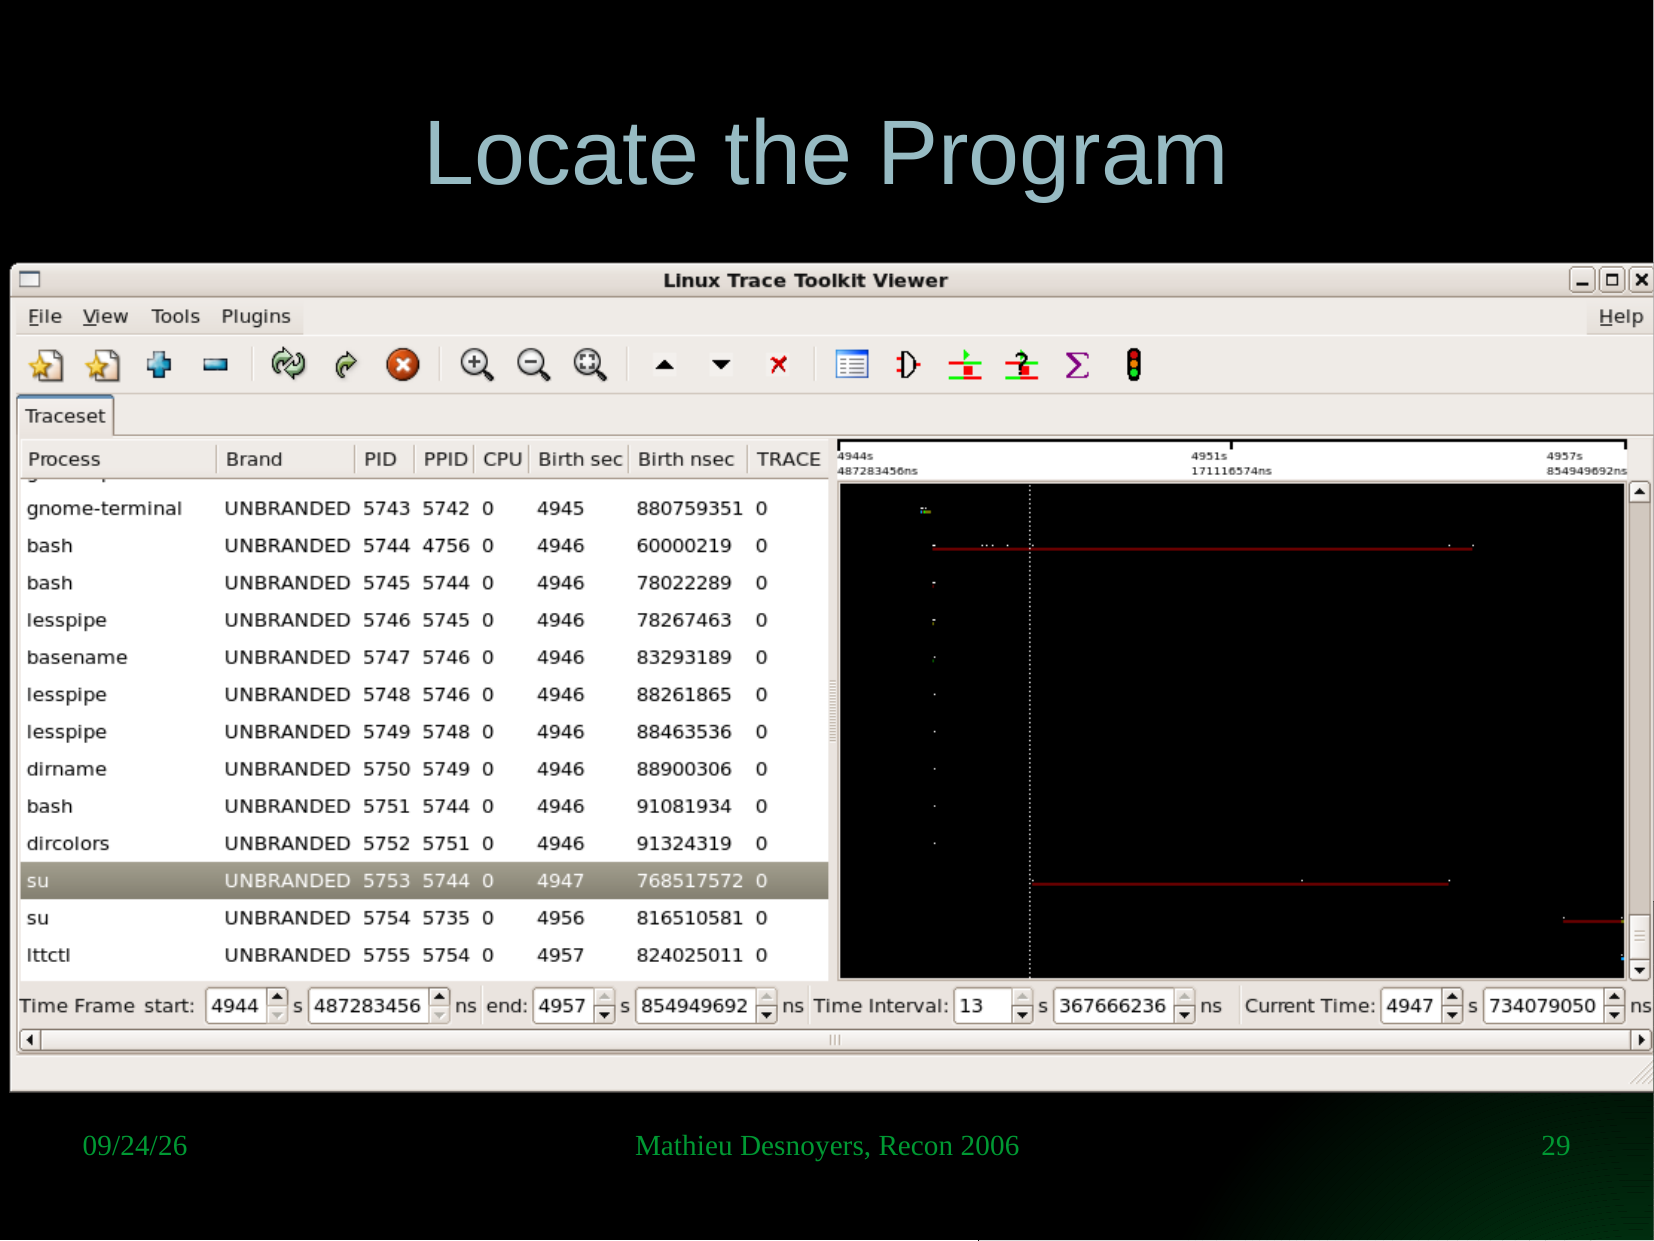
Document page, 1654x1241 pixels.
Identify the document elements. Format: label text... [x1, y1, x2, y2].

picture [9, 262, 1654, 1093]
title Locate the Program [82, 49, 1571, 257]
